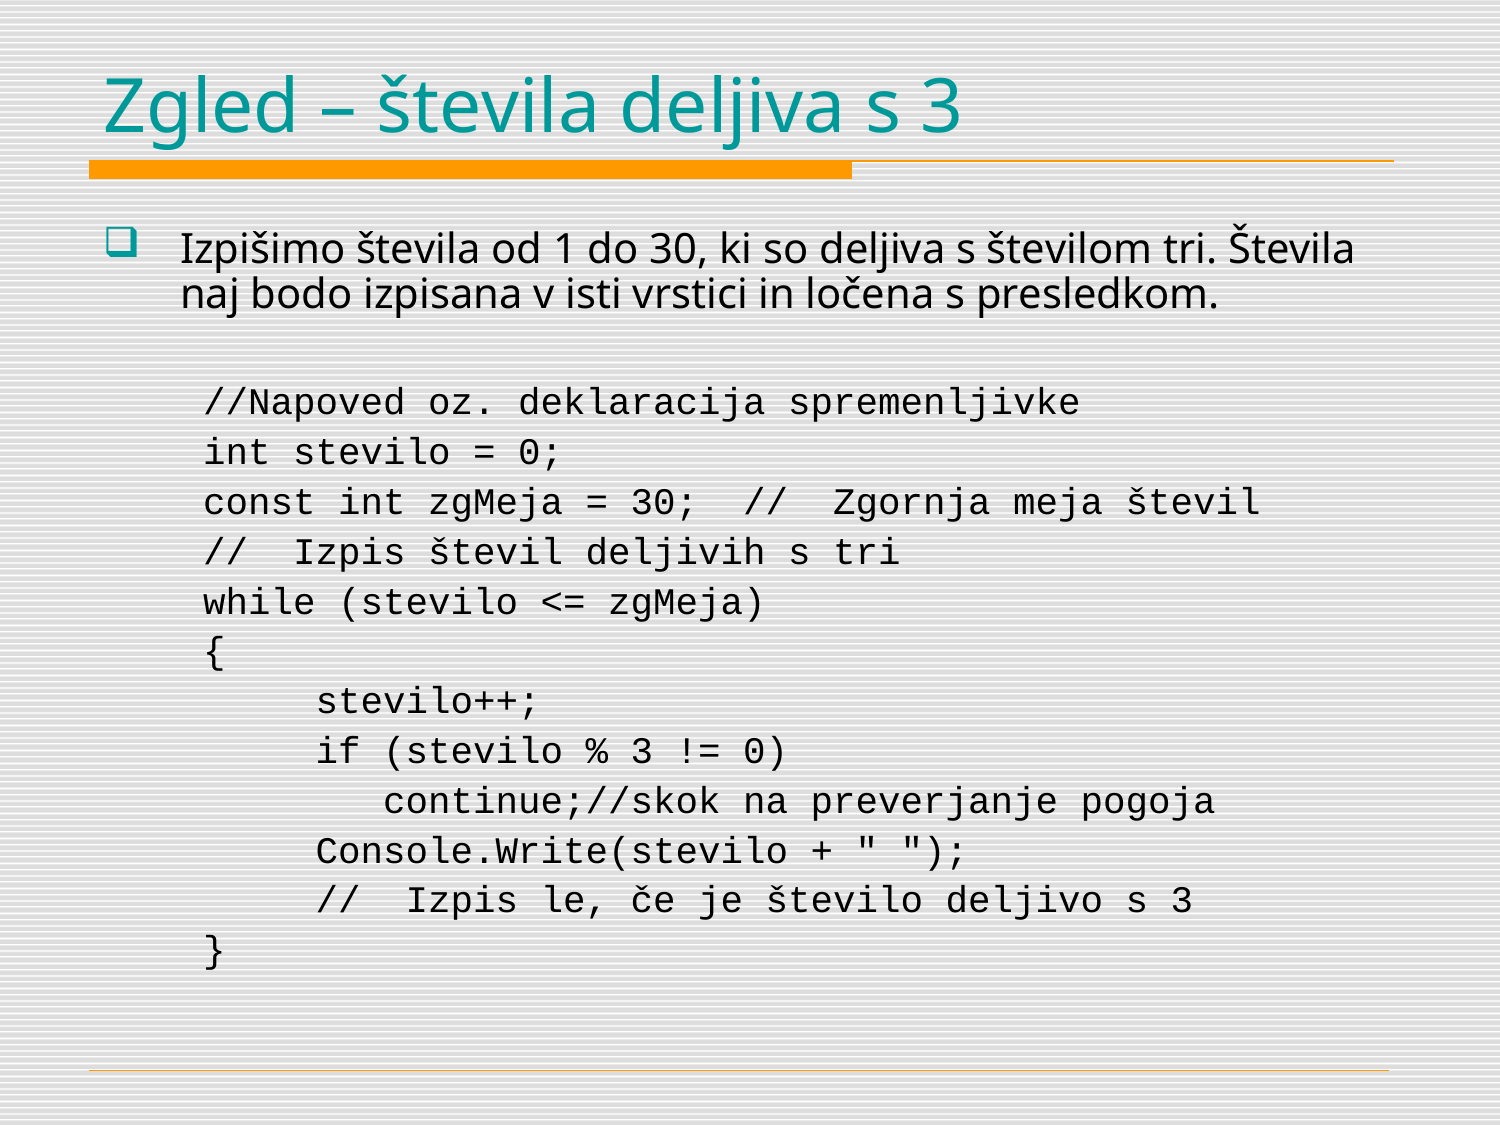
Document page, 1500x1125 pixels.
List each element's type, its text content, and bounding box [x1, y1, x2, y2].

picture [0, 0, 1500, 1125]
title Zgled – števila deljiva s 3 [88, 42, 1401, 155]
list Izpišimo števila od 1 do 30, ki so deljiva s številom tri. Števila naj bodo izpisana v isti vrstici in ločena s presledkom. //Napoved oz. deklaracija spremenljivke int stevilo = 0; const int zgMeja = 30; // Zgornja meja števil // Izpis števil deljivih s tri while (stevilo <= zgMeja) { stevilo++; if (stevilo % 3 != 0) continue;//skok na preverjanje pogoja Console.Write(stevilo + " "); // Izpis le, če je število deljivo s 3 } [88, 220, 1401, 1059]
